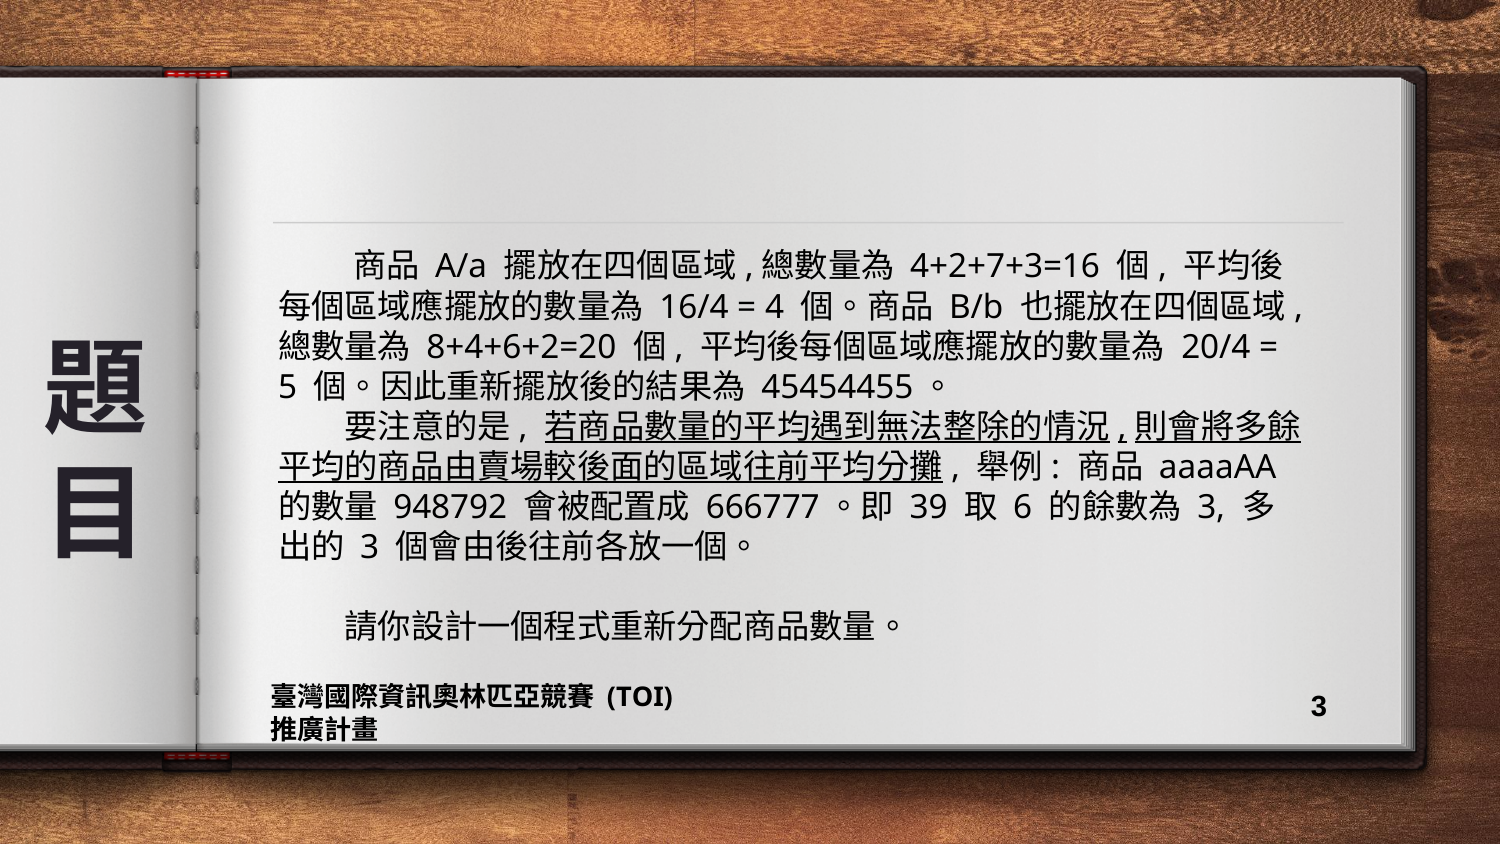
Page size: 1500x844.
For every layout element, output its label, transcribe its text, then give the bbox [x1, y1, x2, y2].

text_box 題 目 [28, 306, 210, 552]
text_box 商品 A/a 擺放在四個區域,總數量為 4+2+7+3=16 個, 平均後每個區域應擺放的數量為 16/4 = 4 個。商品 B/b 也擺放在四個區域,總數量為 8+4+6+2=20 個, 平均後每個區域應擺放的數量為 20/4 = 5 個。因此重新擺放後的結果為 45454455。 要注意的是, 若商品數量的平均遇到無法整除的情況,則會將多餘平均的商品由賣場較後面的區域往前平均分攤, 舉例: 商品 aaaaAA 的數量 948792 會被配置成 666777。即 39 取 6 的餘數為 3, 多出的 3 個會由後往前各放一個。 請你設計一個程式重新分配商品數量。 [263, 233, 1317, 672]
text_box [1295, 672, 1386, 737]
